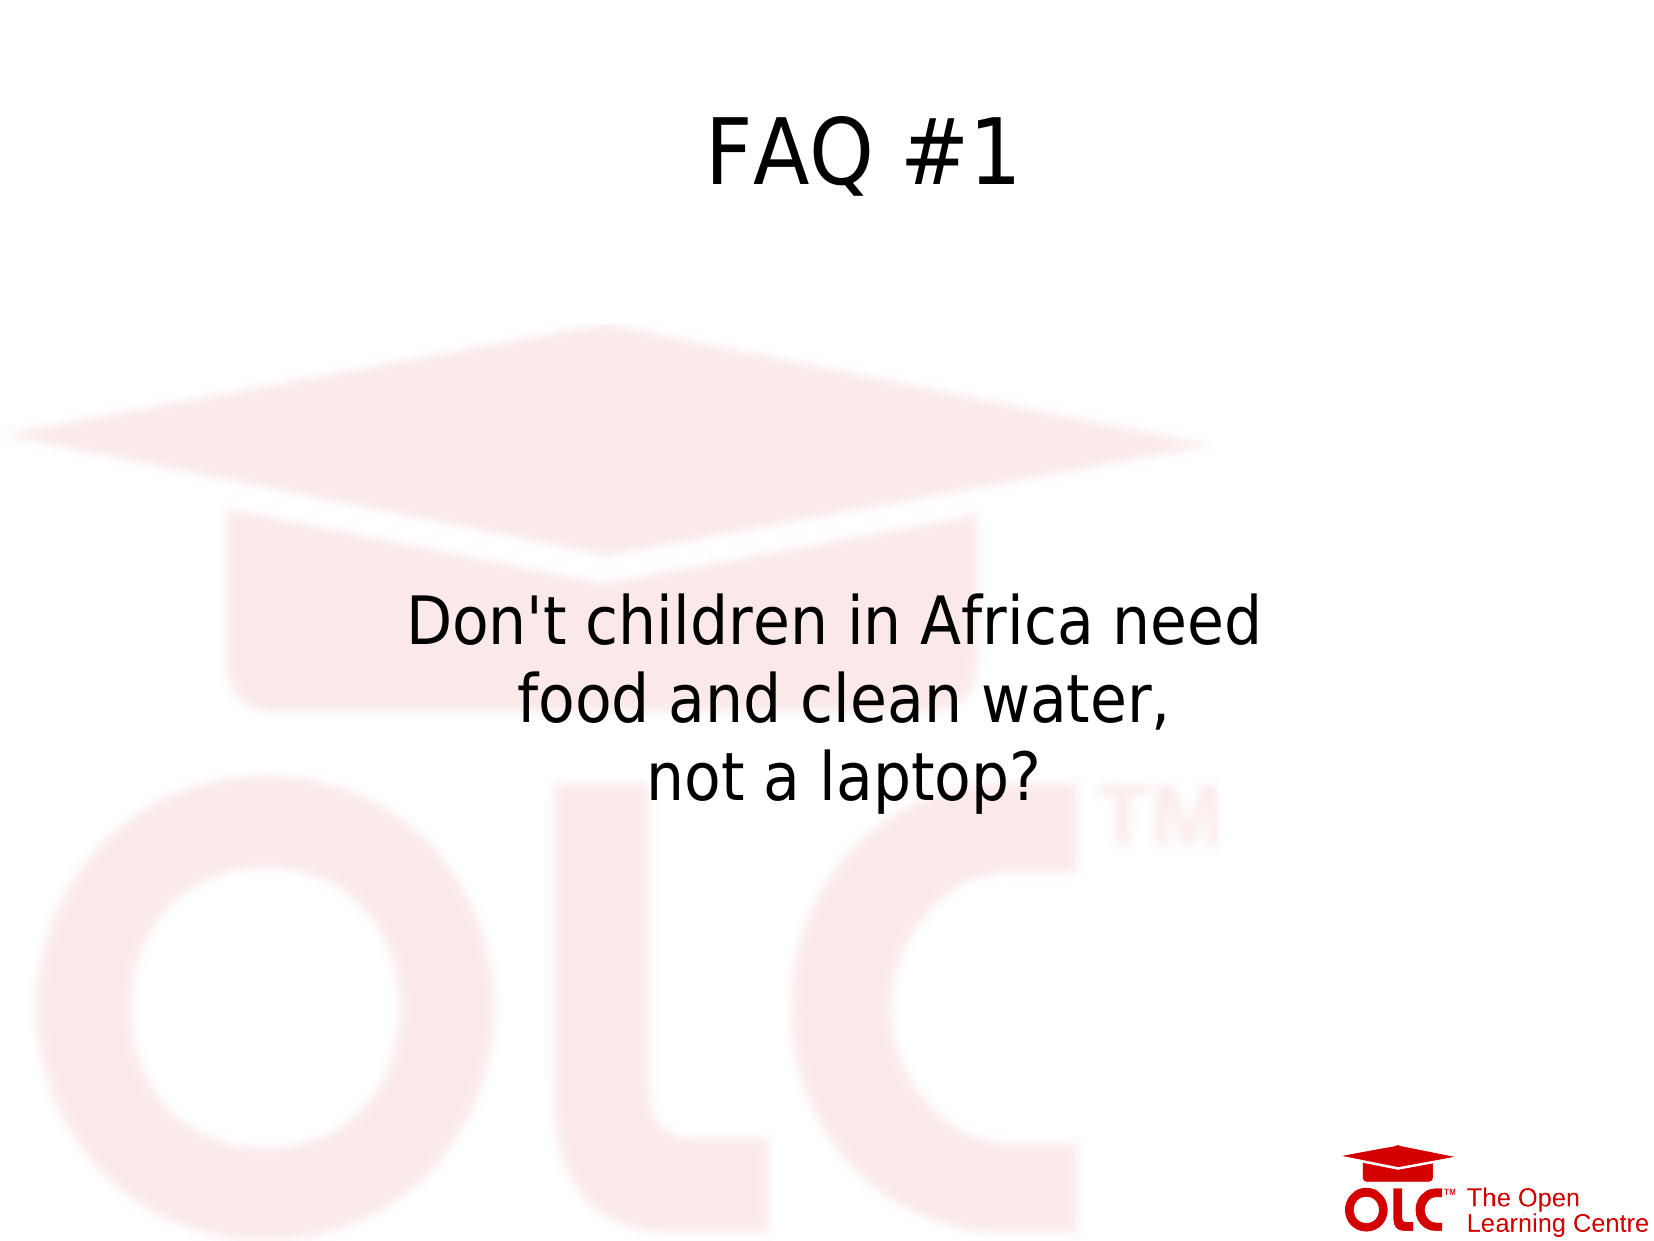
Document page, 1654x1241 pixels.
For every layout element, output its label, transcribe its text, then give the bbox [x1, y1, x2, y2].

subtitle Don't children in Africa need food and clean water, not a laptop? [82, 297, 1571, 1102]
title FAQ #1 [82, 49, 1571, 257]
picture [1341, 1145, 1648, 1237]
picture [0, 324, 1219, 1241]
